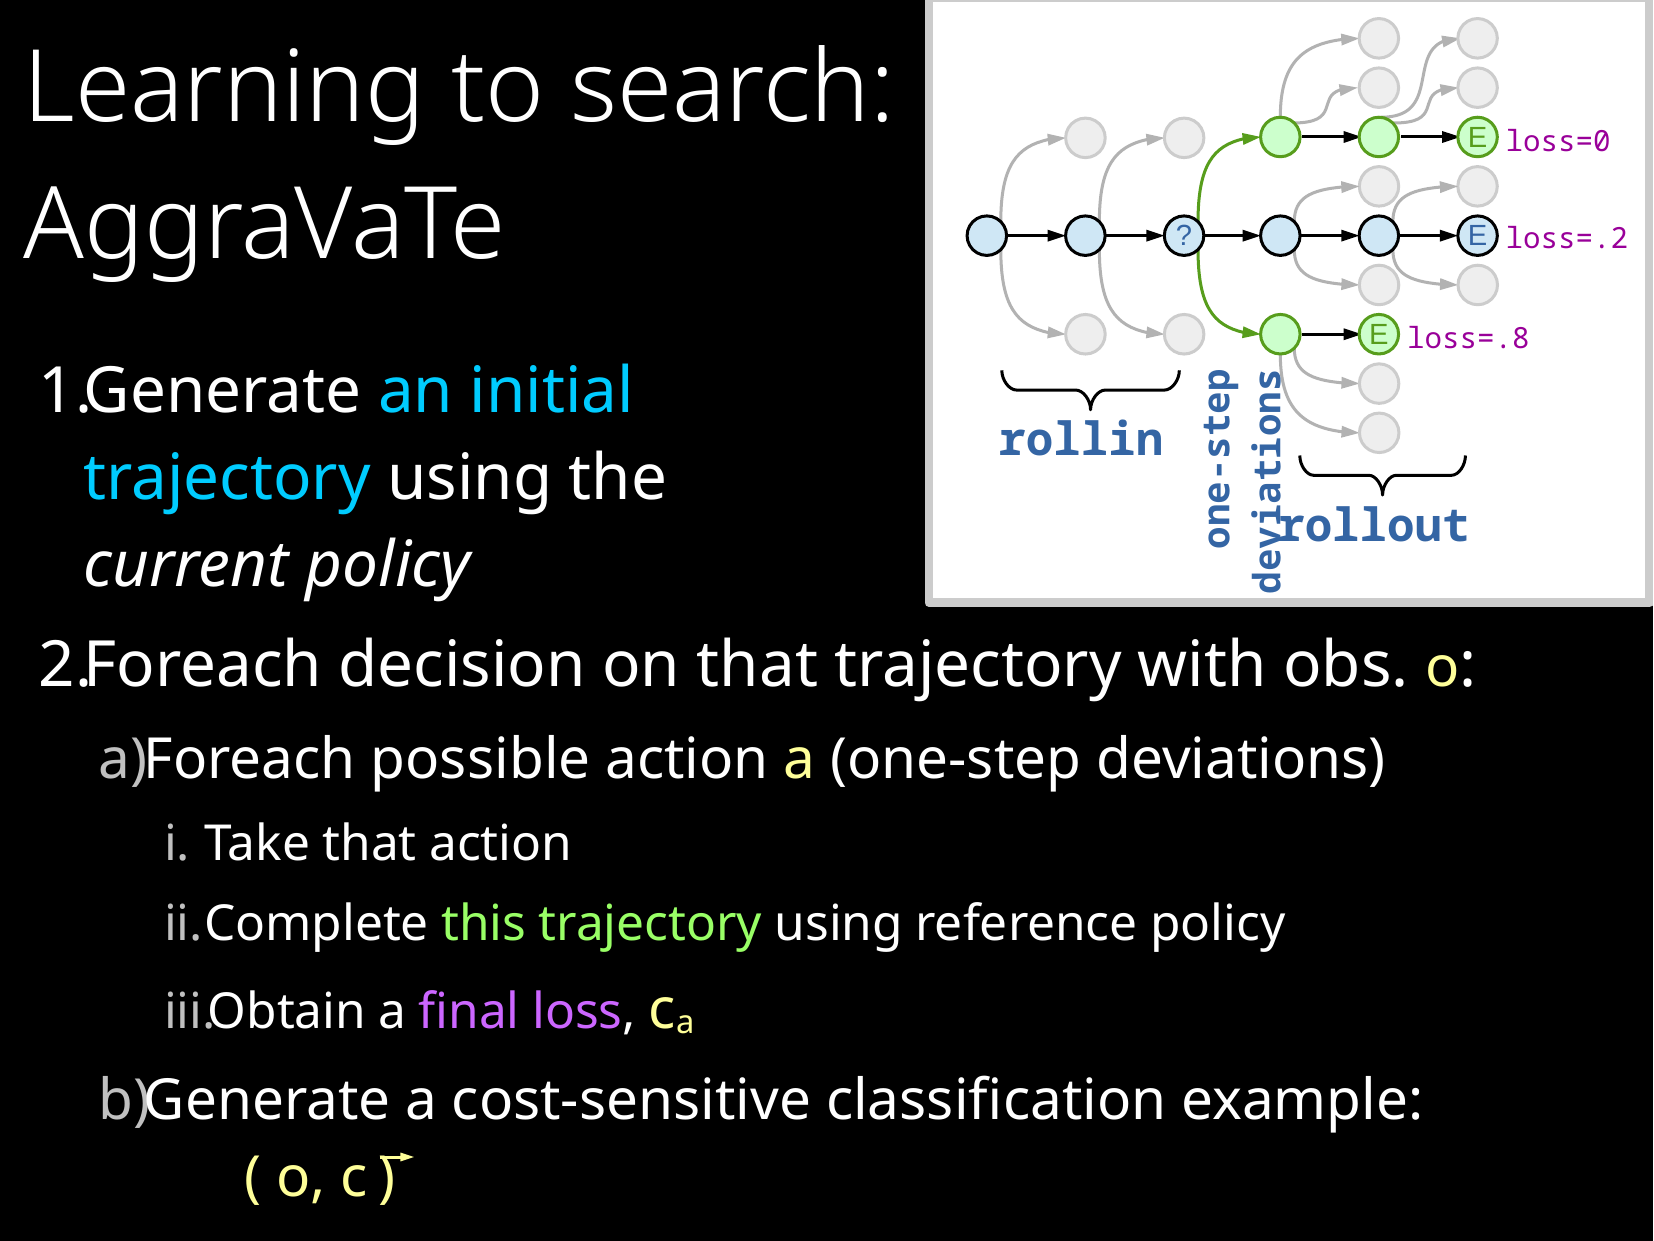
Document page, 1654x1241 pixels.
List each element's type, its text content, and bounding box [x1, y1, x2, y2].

text_box loss=.8 [1406, 316, 1562, 369]
text_box E [1457, 215, 1498, 256]
text_box one-step deviations [1189, 344, 1286, 595]
list Generate an initial trajectory using the current policy Foreach decision on that trajectory with obs. o: Foreach possible action a (one-step deviations) Take that action Complete this trajectory using reference policy Obtain a final loss, ca Generate a cost-sensitive classification example: ( o, c ) [23, 343, 1624, 1225]
title Learning to search: AggraVaTe [23, 17, 928, 285]
text_box ? [1164, 215, 1204, 256]
text_box [928, 0, 1650, 603]
text_box E [1359, 314, 1399, 354]
text_box loss=.2 [1505, 217, 1653, 270]
text_box E [1457, 117, 1498, 157]
text_box rollout [1286, 492, 1490, 558]
text_box loss=0 [1505, 120, 1644, 173]
text_box rollin [998, 406, 1186, 472]
